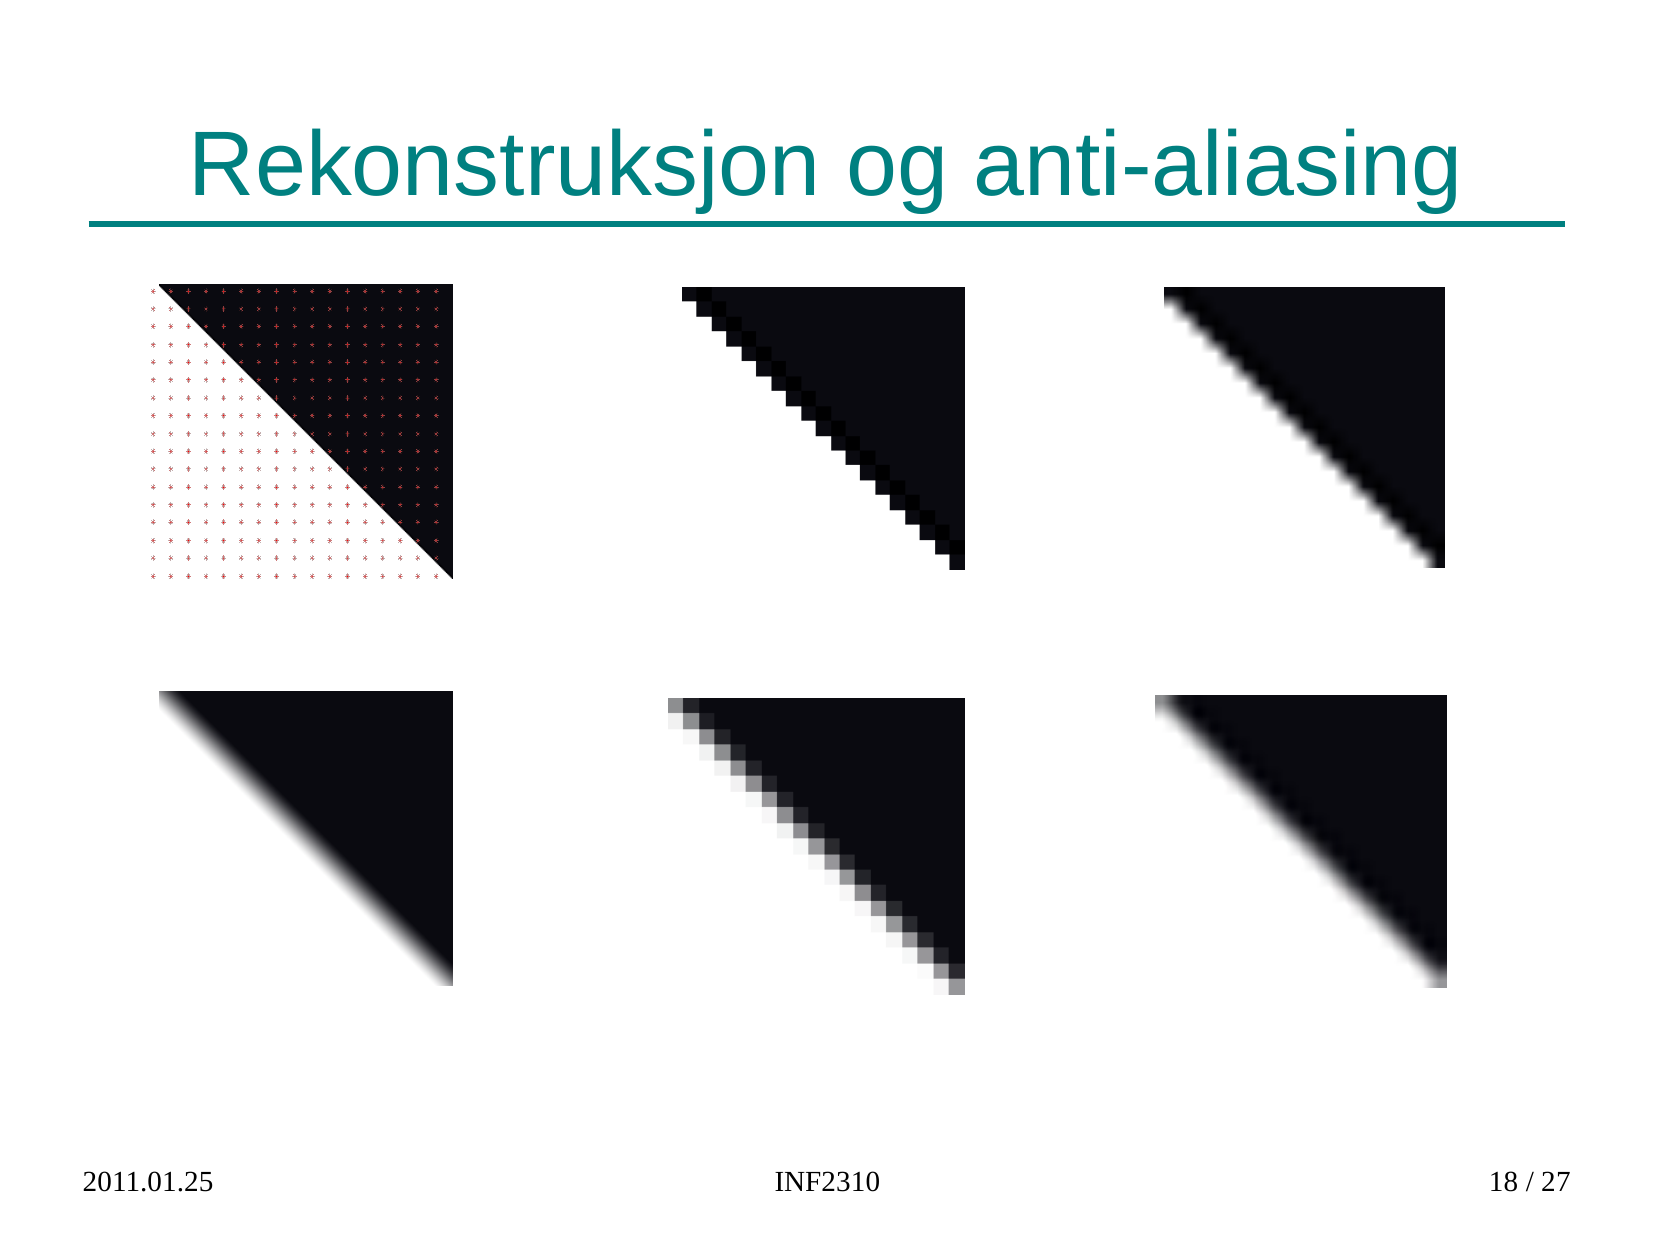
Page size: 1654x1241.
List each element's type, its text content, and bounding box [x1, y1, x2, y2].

title Rekonstruksjon og anti-aliasing [123, 28, 1530, 289]
picture [159, 691, 453, 986]
picture [1155, 695, 1447, 988]
picture [682, 287, 965, 570]
picture [1164, 287, 1445, 568]
picture [668, 698, 965, 995]
picture [105, 264, 470, 614]
